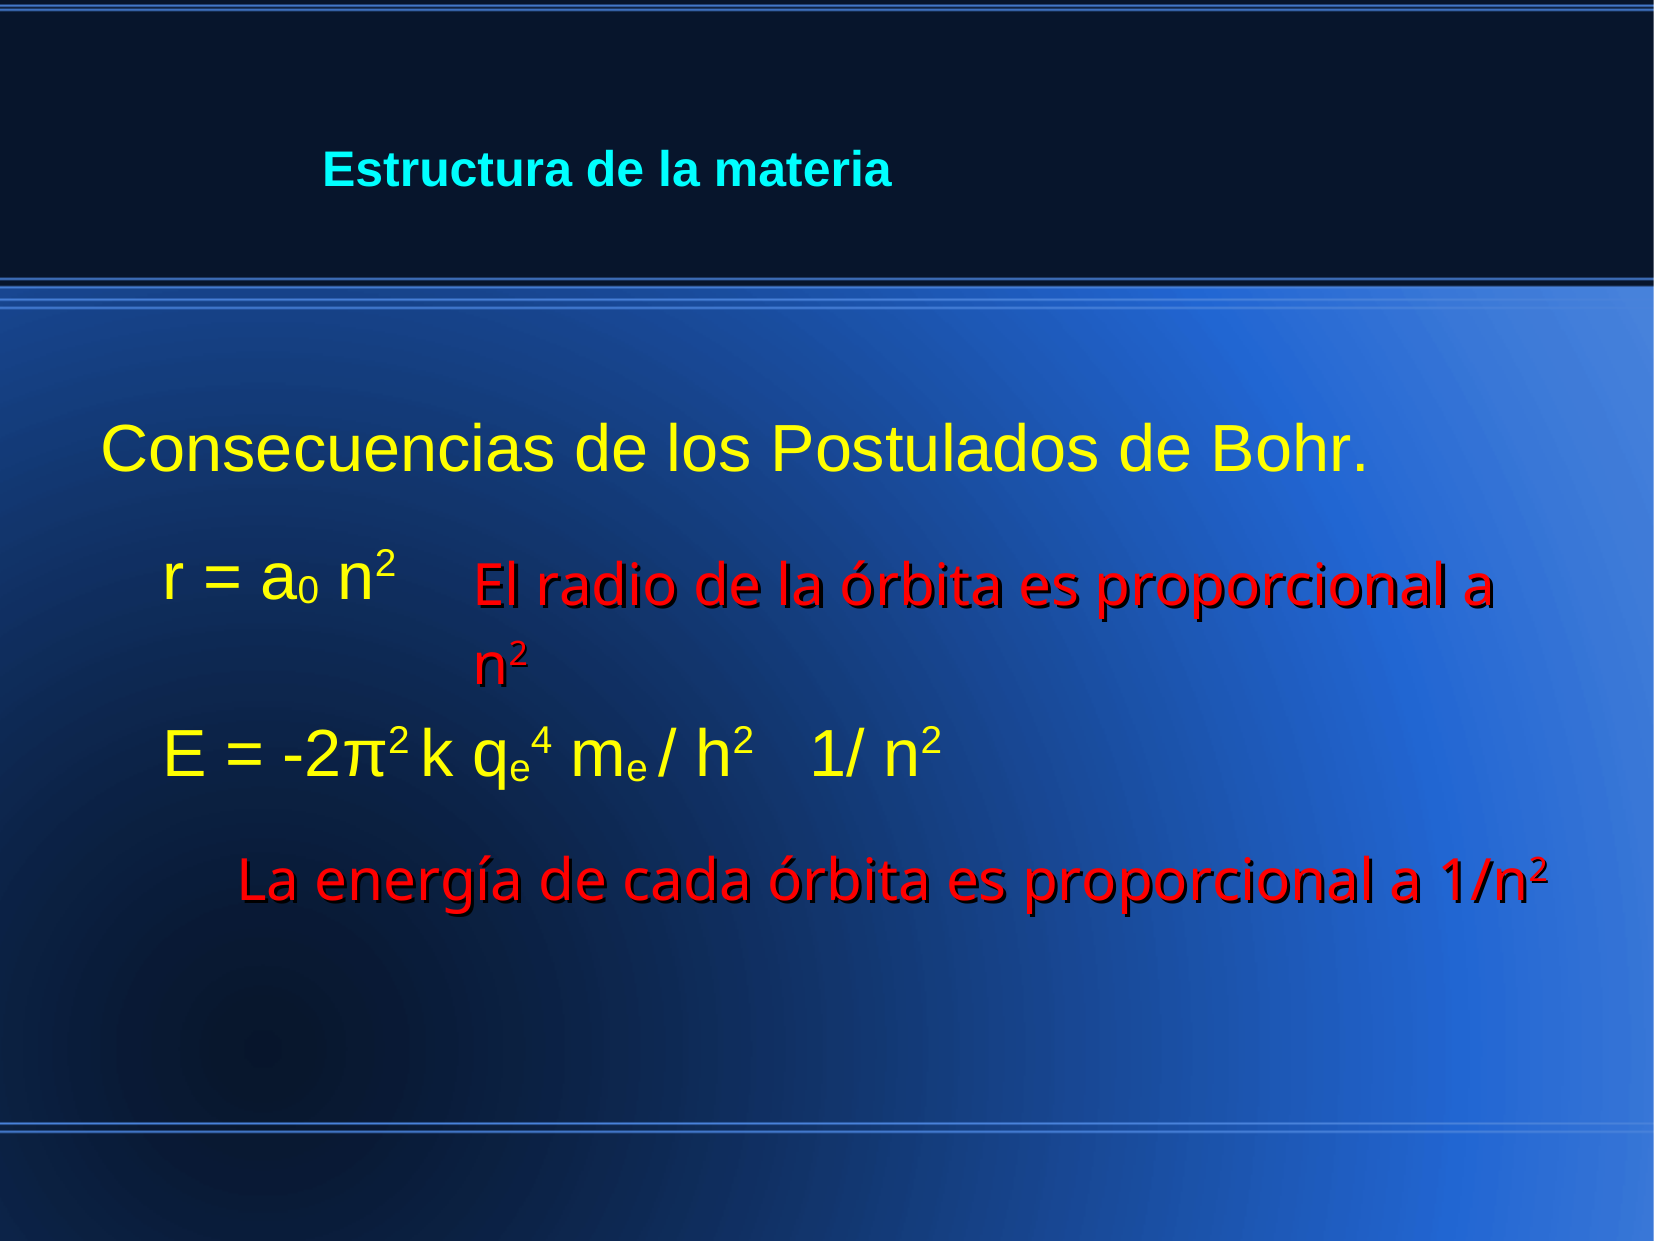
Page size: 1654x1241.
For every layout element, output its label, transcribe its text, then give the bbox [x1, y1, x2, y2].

text_box La energía de cada órbita es proporcional a 1/n2 [236, 837, 1565, 976]
text_box r = a0 n2 [147, 531, 975, 646]
text_box E = -2π2 k qe4 me / h2 1/ n2 [147, 708, 1123, 823]
title Estructura de la materia [32, 118, 1182, 220]
picture [0, 0, 1654, 1241]
text_box El radio de la órbita es proporcional a n2 [472, 542, 1536, 681]
list Consecuencias de los Postulados de Bohr. [29, 306, 1565, 486]
